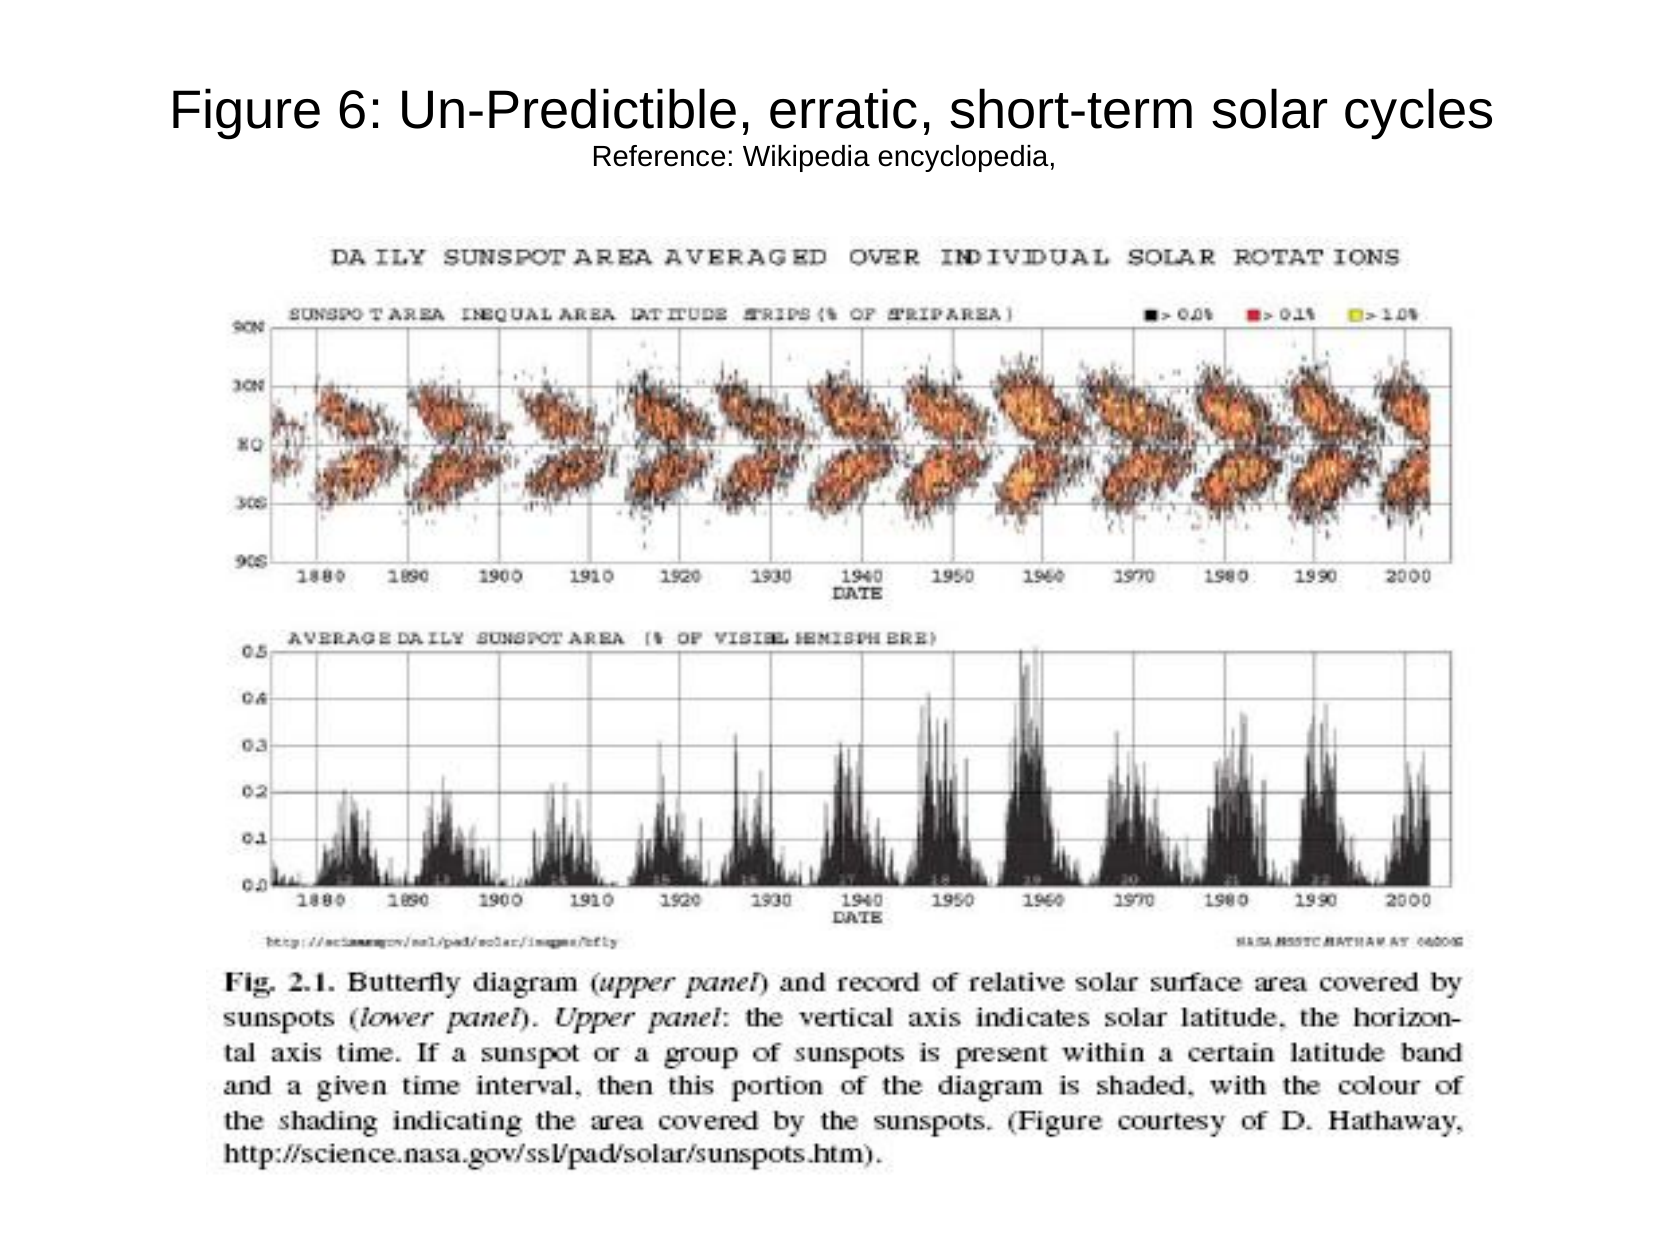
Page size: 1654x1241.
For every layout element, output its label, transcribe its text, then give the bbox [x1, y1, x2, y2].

picture [206, 236, 1477, 1182]
title Figure 6: Un-Predictible, erratic, short-term solar cycles Reference: Wikipedia encyclopedia, [88, 29, 1577, 222]
